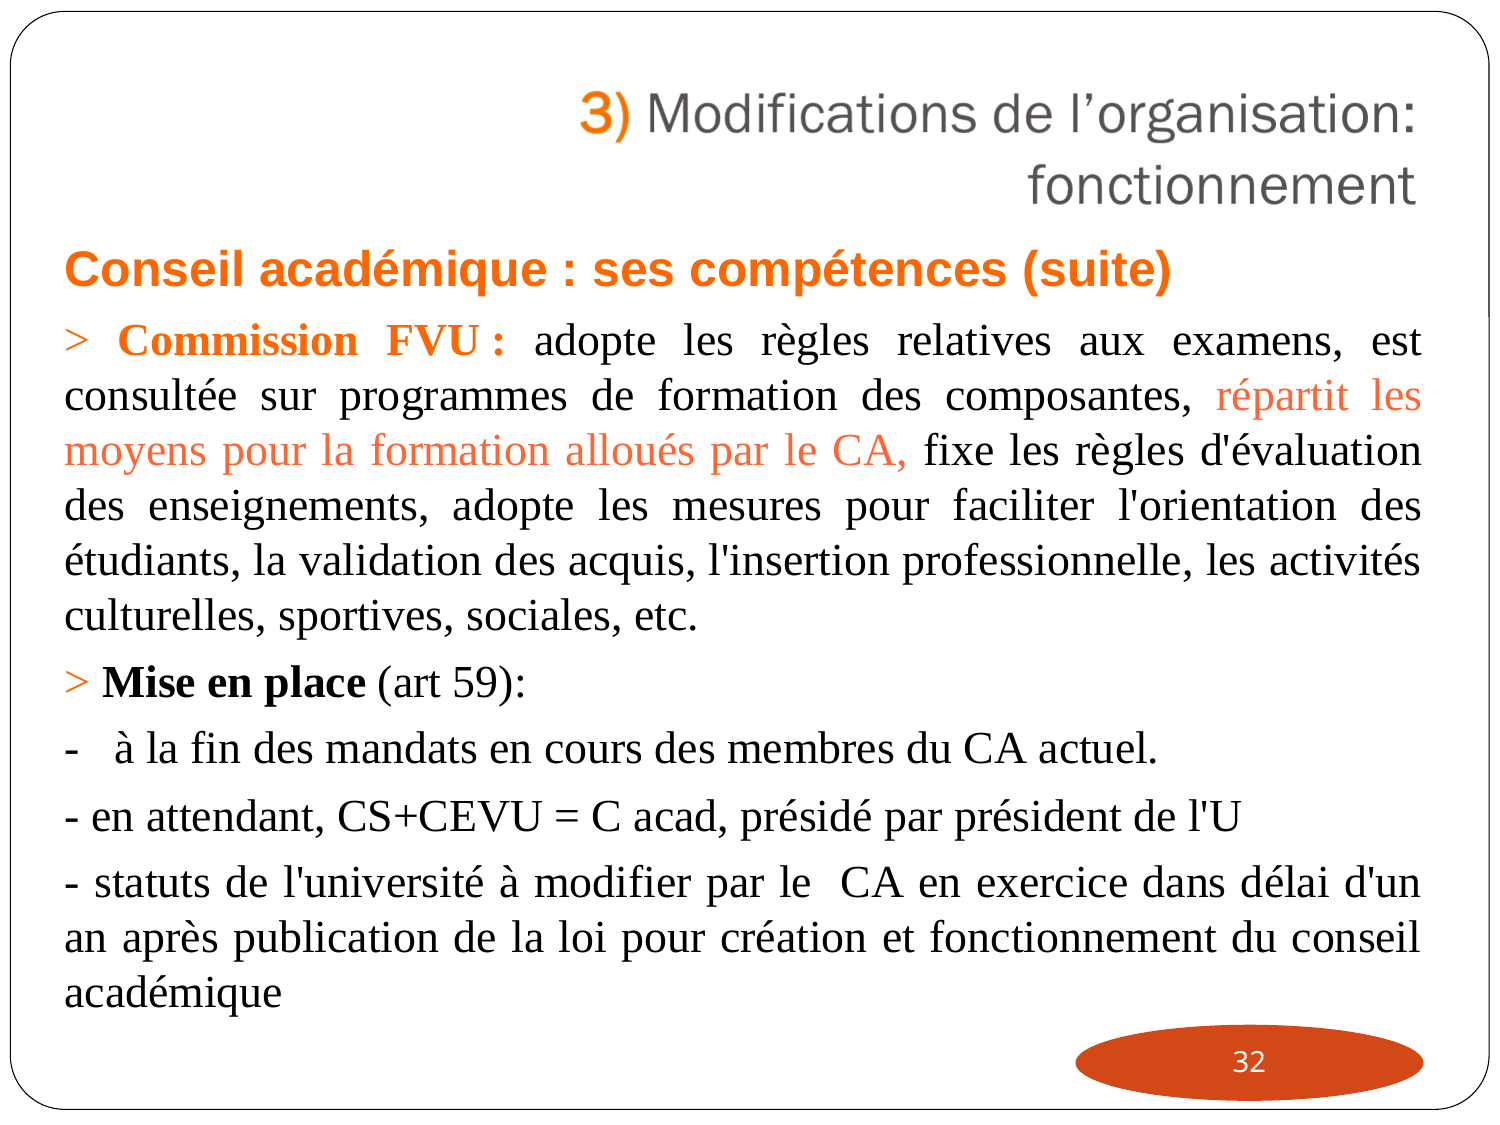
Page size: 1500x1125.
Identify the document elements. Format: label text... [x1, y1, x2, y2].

text_box Conseil académique : ses compétences (suite) > Commission FVU : adopte les règles relatives aux examens, est consultée sur programmes de formation des composantes, répartit les moyens pour la formation alloués par le CA, fixe les règles d'évaluation des enseignements, adopte les mesures pour faciliter l'orientation des étudiants, la validation des acquis, l'insertion professionnelle, les activités culturelles, sportives, sociales, etc. > Mise en place (art 59): - à la fin des mandats en cours des membres du CA actuel. - en attendant, CS+CEVU = C acad, présidé par président de l'U - statuts de l'université à modifier par le CA en exercice dans délai d'un an après publication de la loi pour création et fonctionnement du conseil académique [49, 236, 1438, 1125]
picture [198, 61, 1432, 223]
text_box <numéro> [1075, 1024, 1424, 1101]
